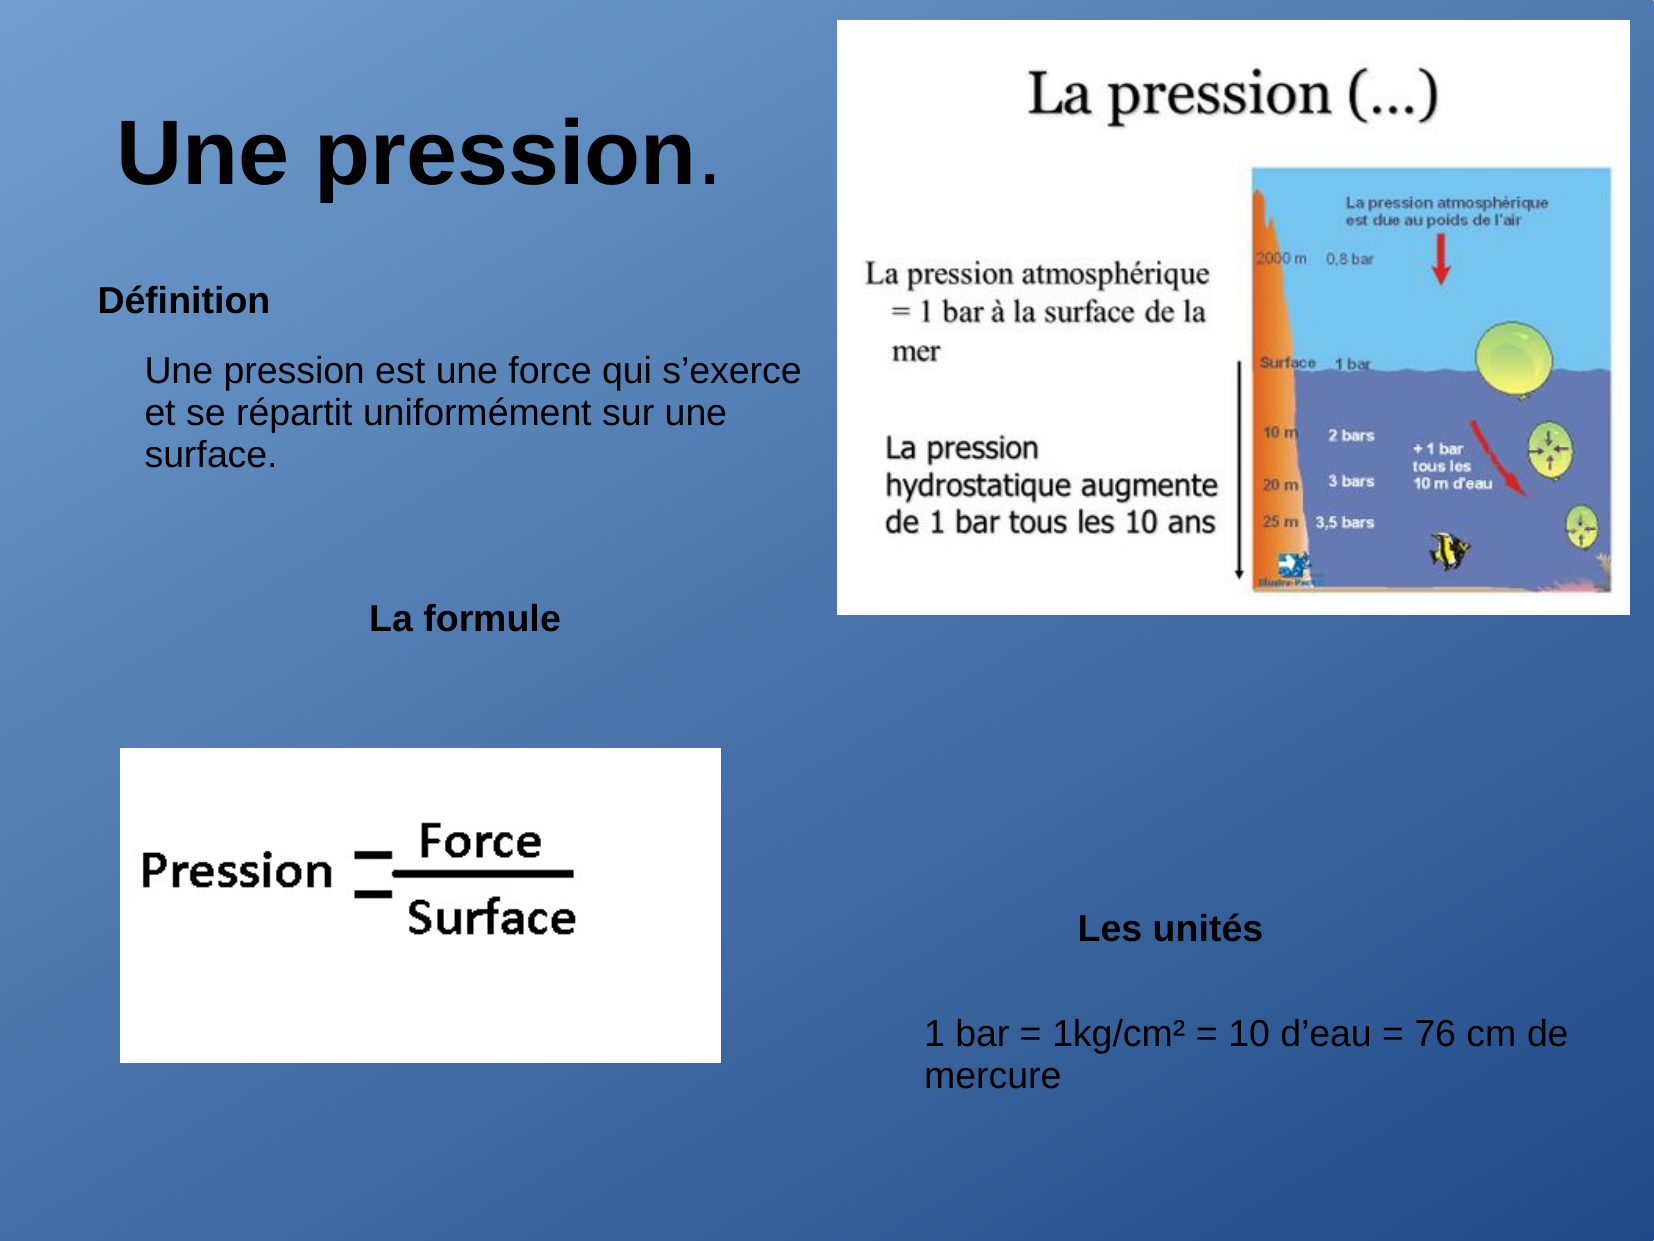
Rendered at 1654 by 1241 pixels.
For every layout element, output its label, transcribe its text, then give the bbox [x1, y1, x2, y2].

title Une pression. [82, 49, 756, 257]
text_box La formule [354, 590, 745, 647]
text_box Définition [82, 271, 308, 331]
picture [120, 748, 721, 1063]
text_box Une pression est une force qui s’exerce et se répartit uniformément sur une surface. [129, 342, 827, 482]
text_box Les unités [1062, 900, 1441, 957]
text_box 1 bar = 1kg/cm² = 10 d’eau = 76 cm de mercure [909, 1005, 1619, 1104]
picture [837, 20, 1630, 615]
